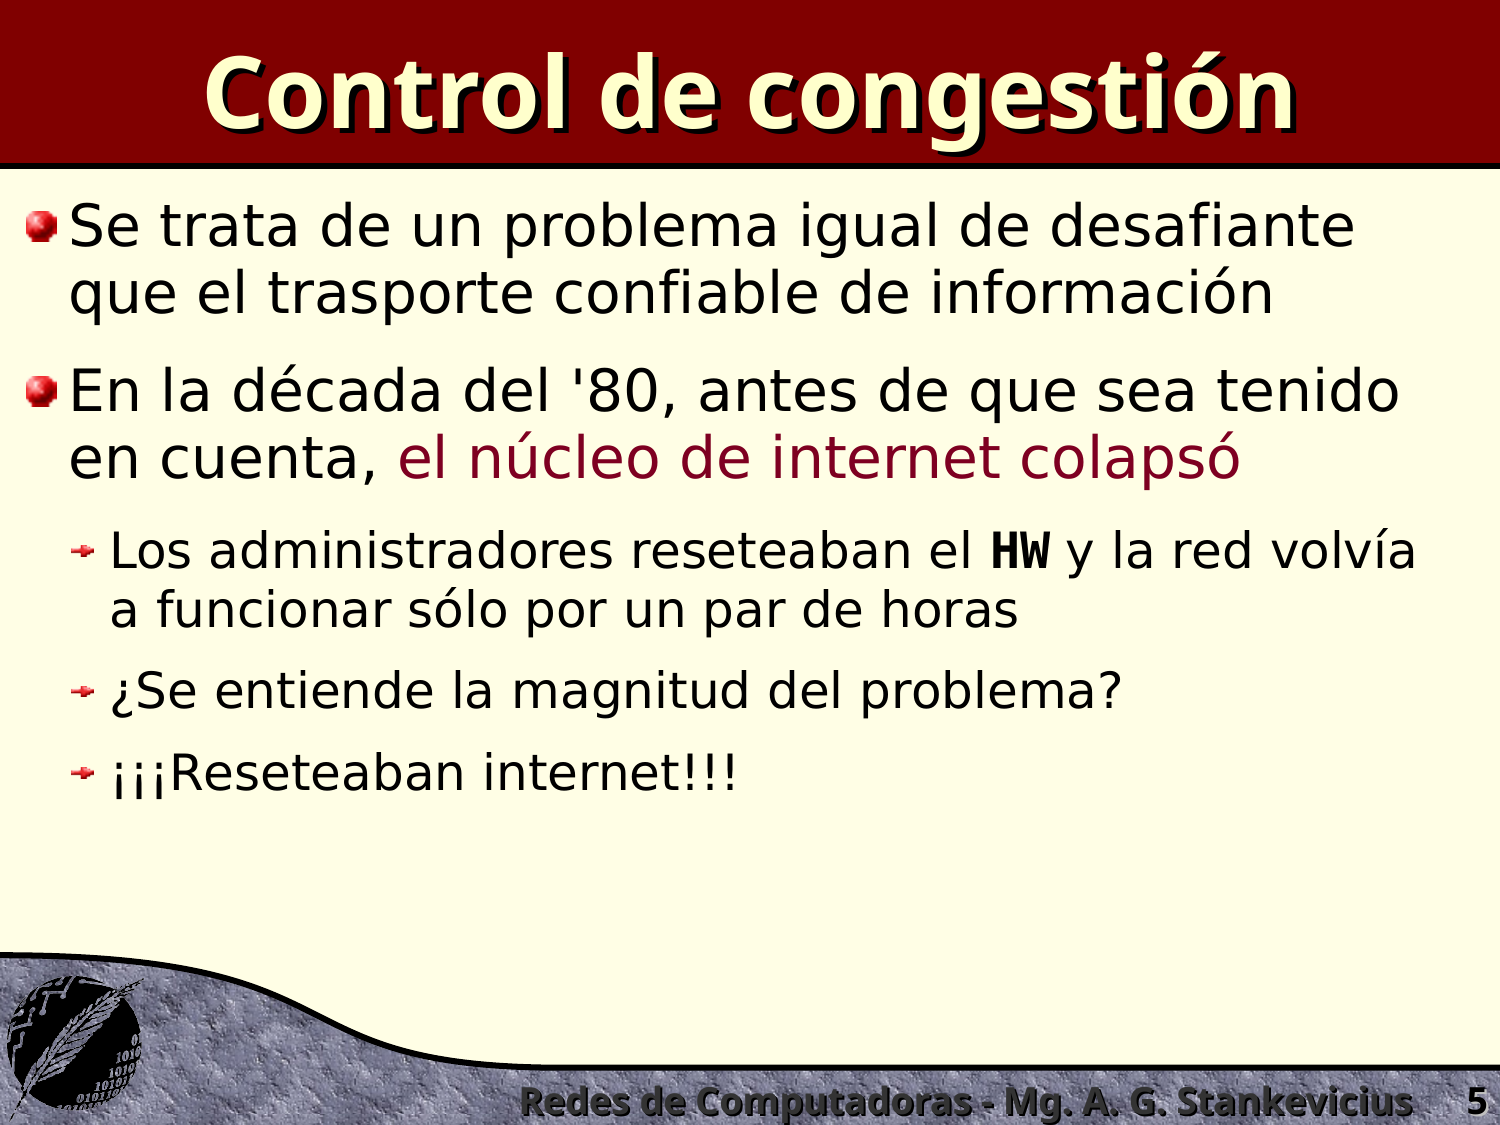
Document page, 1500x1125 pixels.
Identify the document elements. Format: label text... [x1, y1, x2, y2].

picture [790, 1100, 795, 1110]
list Se trata de un problema igual de desafiante que el trasporte confiable de información En la década del '80, antes de que sea tenido en cuenta, el núcleo de internet colapsó Los administradores reseteaban el HW y la red volvía a funcionar sólo por un par de horas ¿Se entiende la magnitud del problema? ¡¡¡Reseteaban internet!!! [11, 192, 1486, 845]
title Control de congestión [15, 5, 1485, 160]
picture [0, 959, 1500, 1125]
picture [1047, 1100, 1054, 1110]
